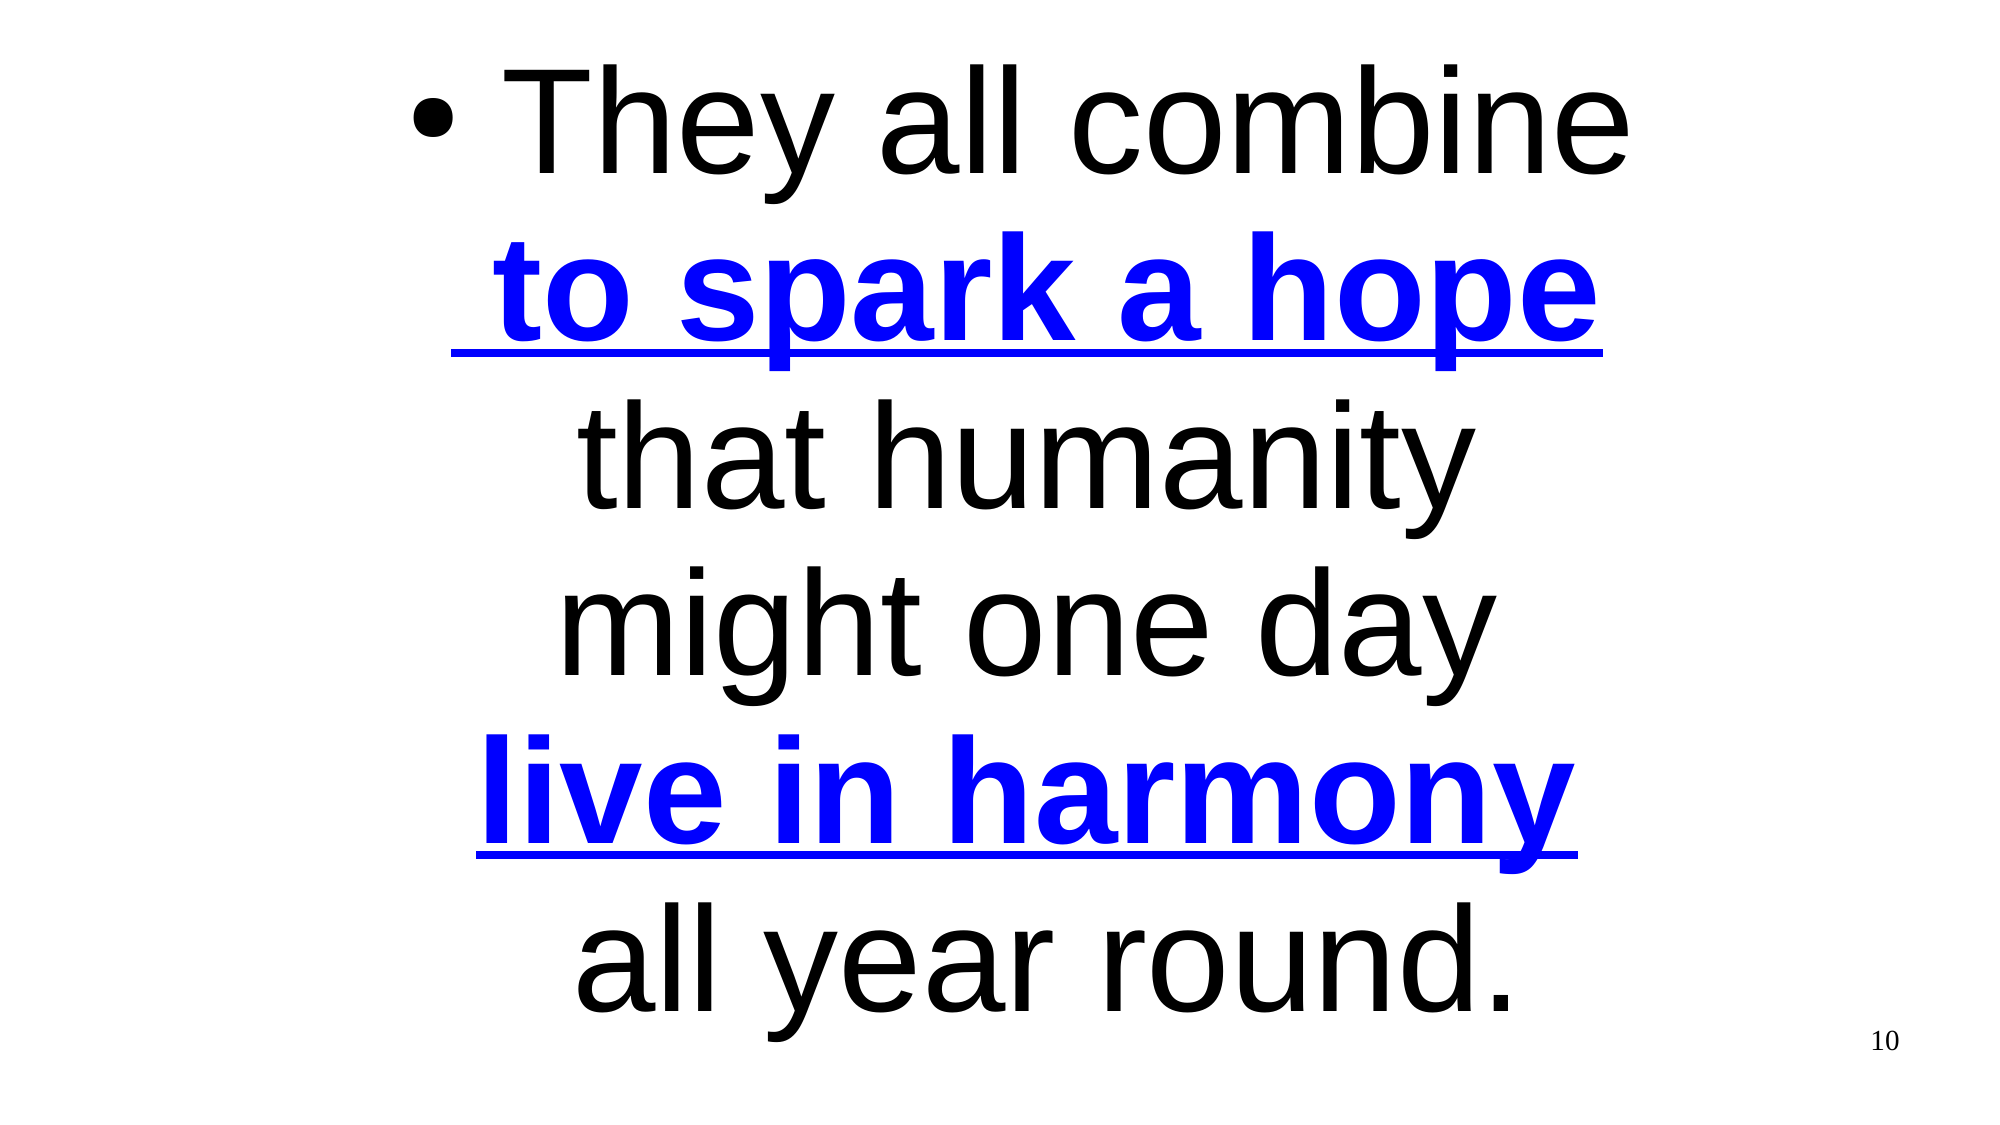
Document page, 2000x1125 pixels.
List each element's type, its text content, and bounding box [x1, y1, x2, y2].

list They all combine to spark a hope that humanity might one day live in harmony all year round. [37, 37, 1988, 1088]
